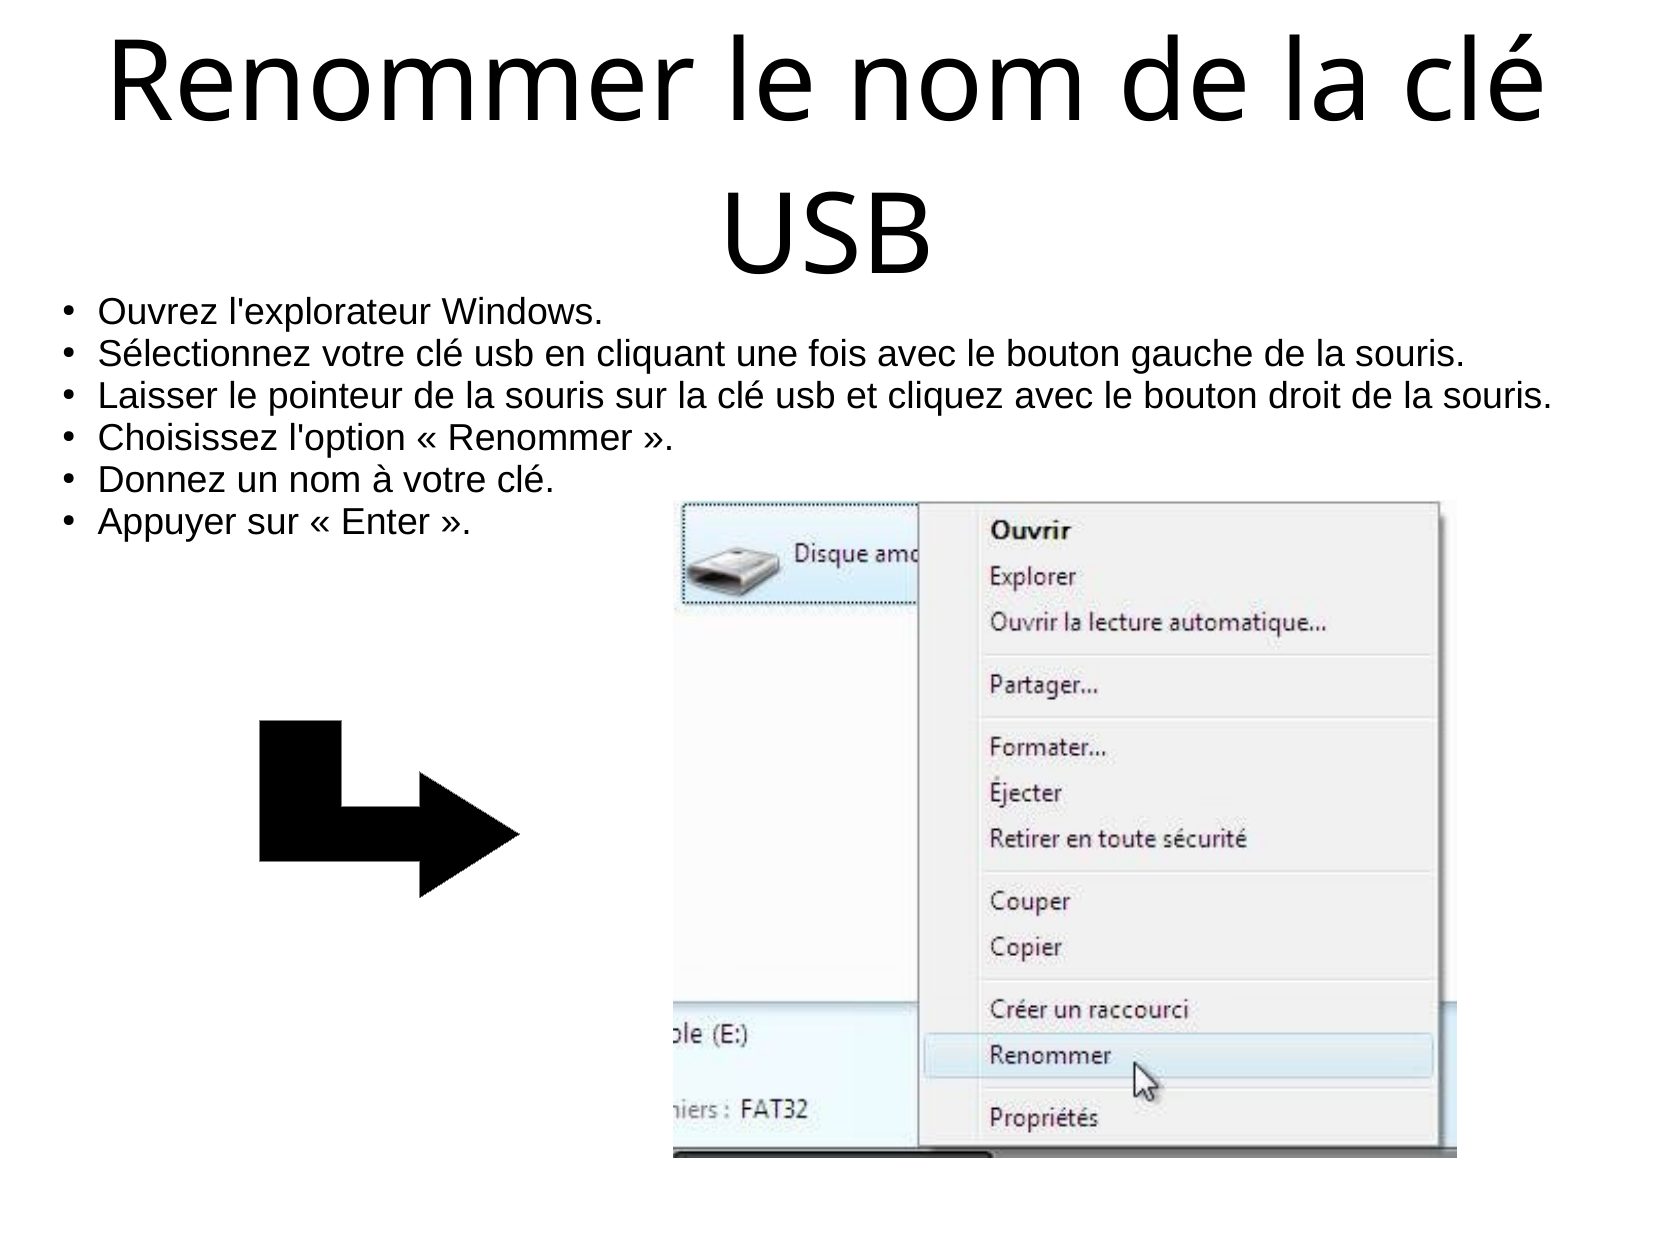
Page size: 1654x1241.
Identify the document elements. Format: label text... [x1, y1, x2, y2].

title Renommer le nom de la clé USB [82, 28, 1571, 278]
text_box [259, 720, 520, 898]
picture [673, 500, 1457, 1158]
text_box Ouvrez l'explorateur Windows. Sélectionnez votre clé usb en cliquant une fois avec le bouton gauche de la souris. Laisser le pointeur de la souris sur la clé usb et cliquez avec le bouton droit de la souris. Choisissez l'option « Renommer ». Donnez un nom à votre clé. Appuyer sur « Enter ». [47, 283, 1619, 551]
